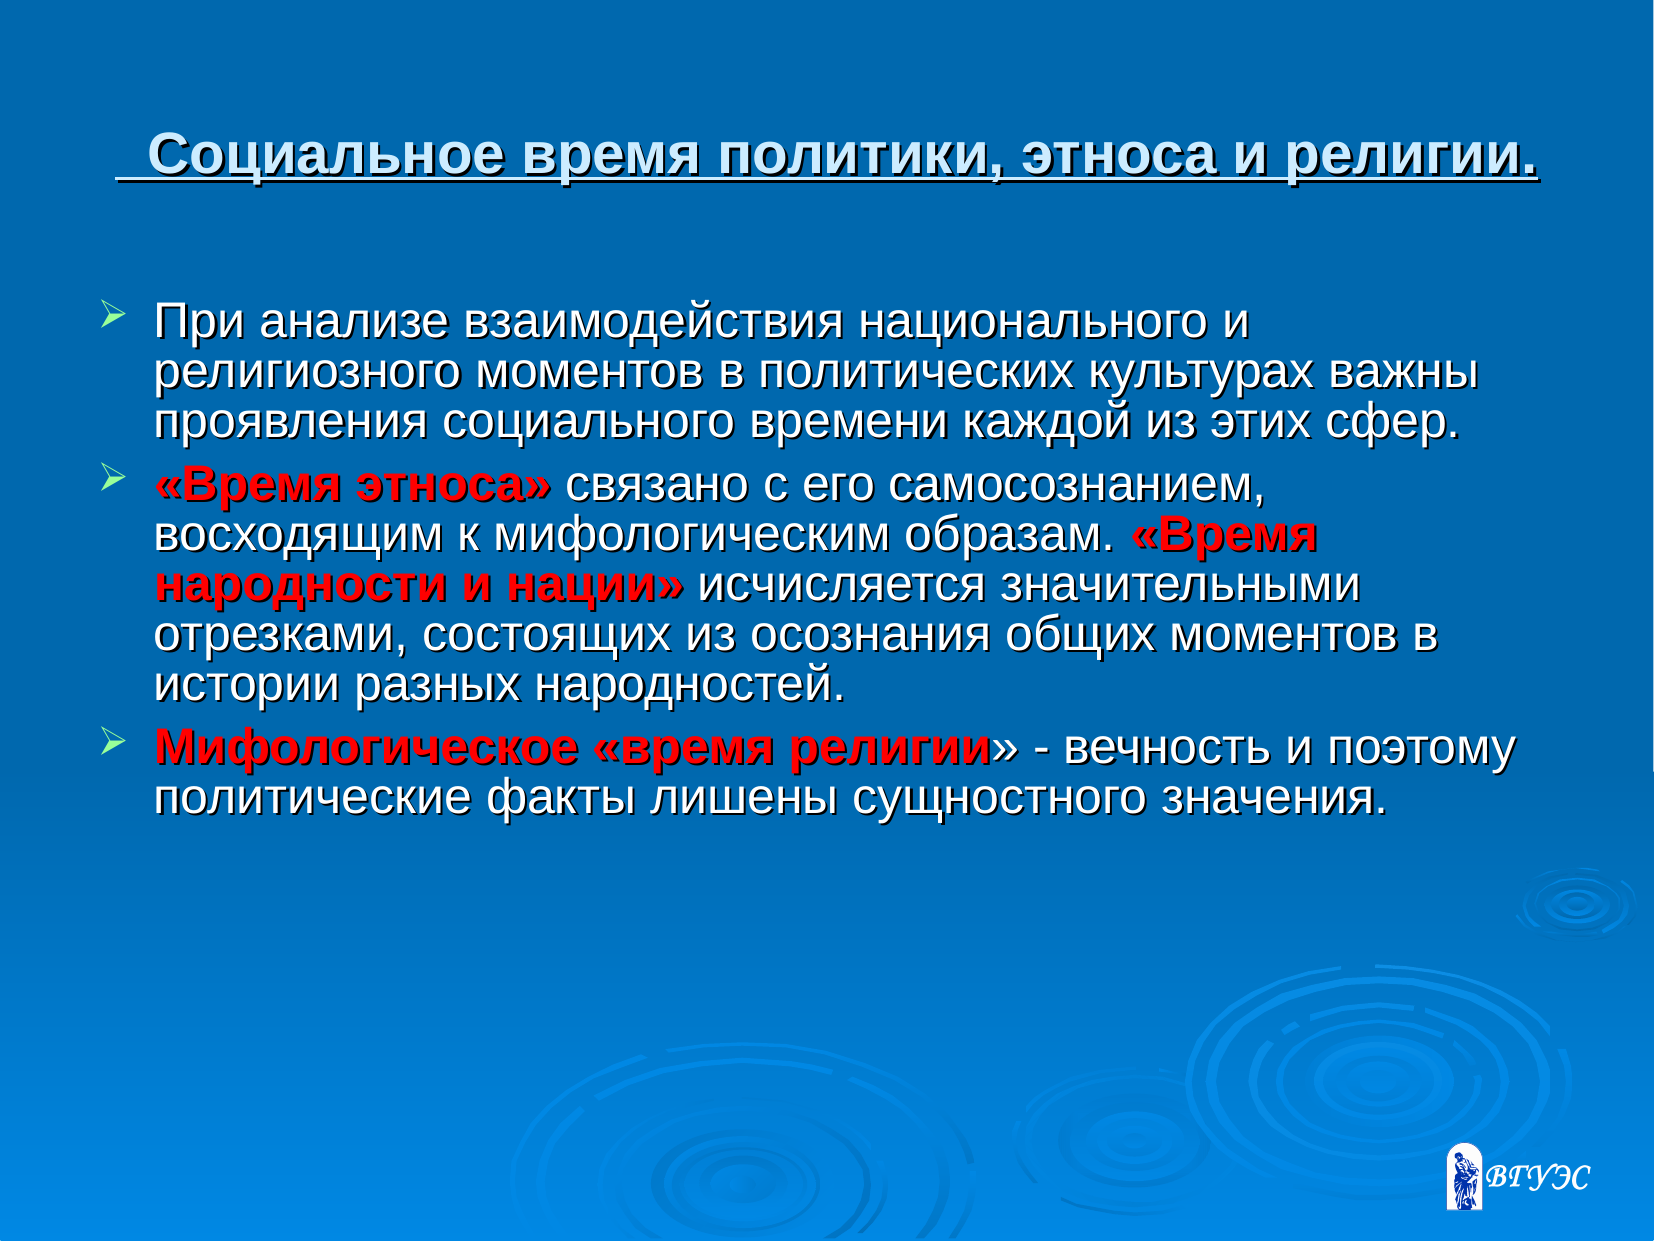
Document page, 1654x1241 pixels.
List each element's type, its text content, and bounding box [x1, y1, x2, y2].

title Социальное время политики, этноса и религии. [82, 50, 1571, 257]
picture [1446, 1142, 1592, 1211]
list При анализе взаимодействия национального и религиозного моментов в политических культурах важны проявления социального времени каждой из этих сфер. «Время этноса» связано с его самосознанием, восходящим к мифологическим образам. «Время народности и нации» исчисляется значительными отрезками, состоящих из осознания общих моментов в истории разных народностей. Мифологическое «время религии» - вечность и поэтому политические факты лишены сущностного значения. [82, 289, 1571, 1108]
